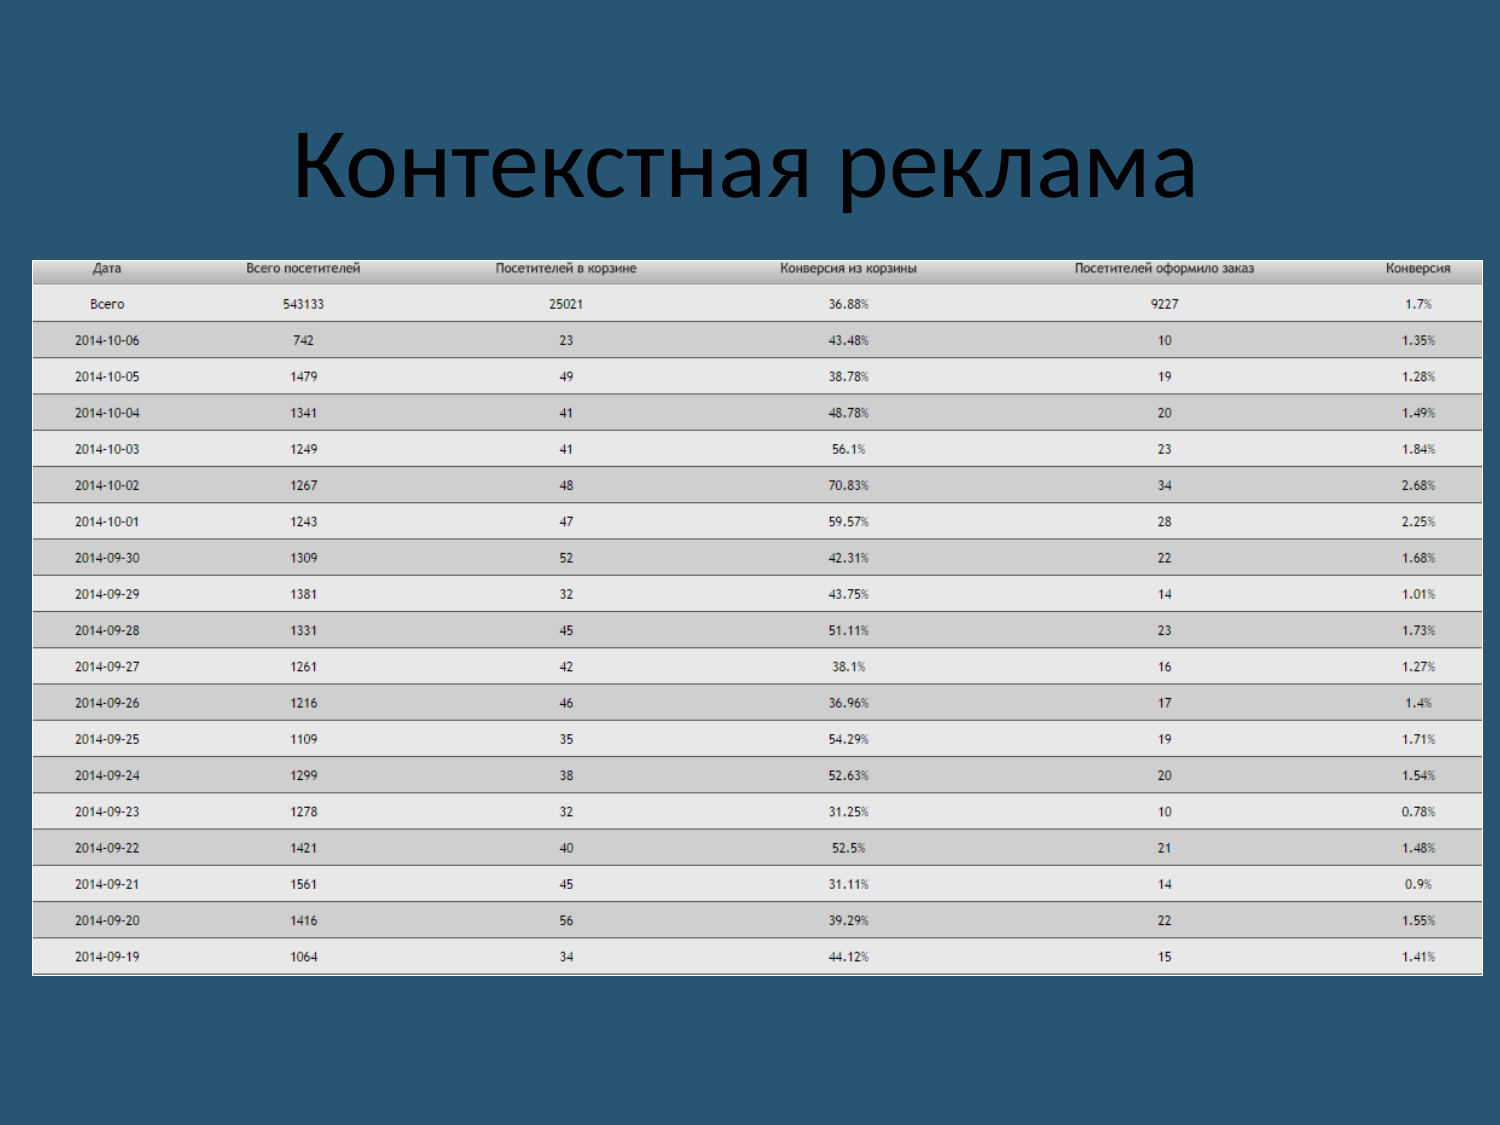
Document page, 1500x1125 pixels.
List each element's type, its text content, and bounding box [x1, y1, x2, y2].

picture [32, 260, 1483, 976]
title Контекстная реклама [38, 90, 1456, 209]
